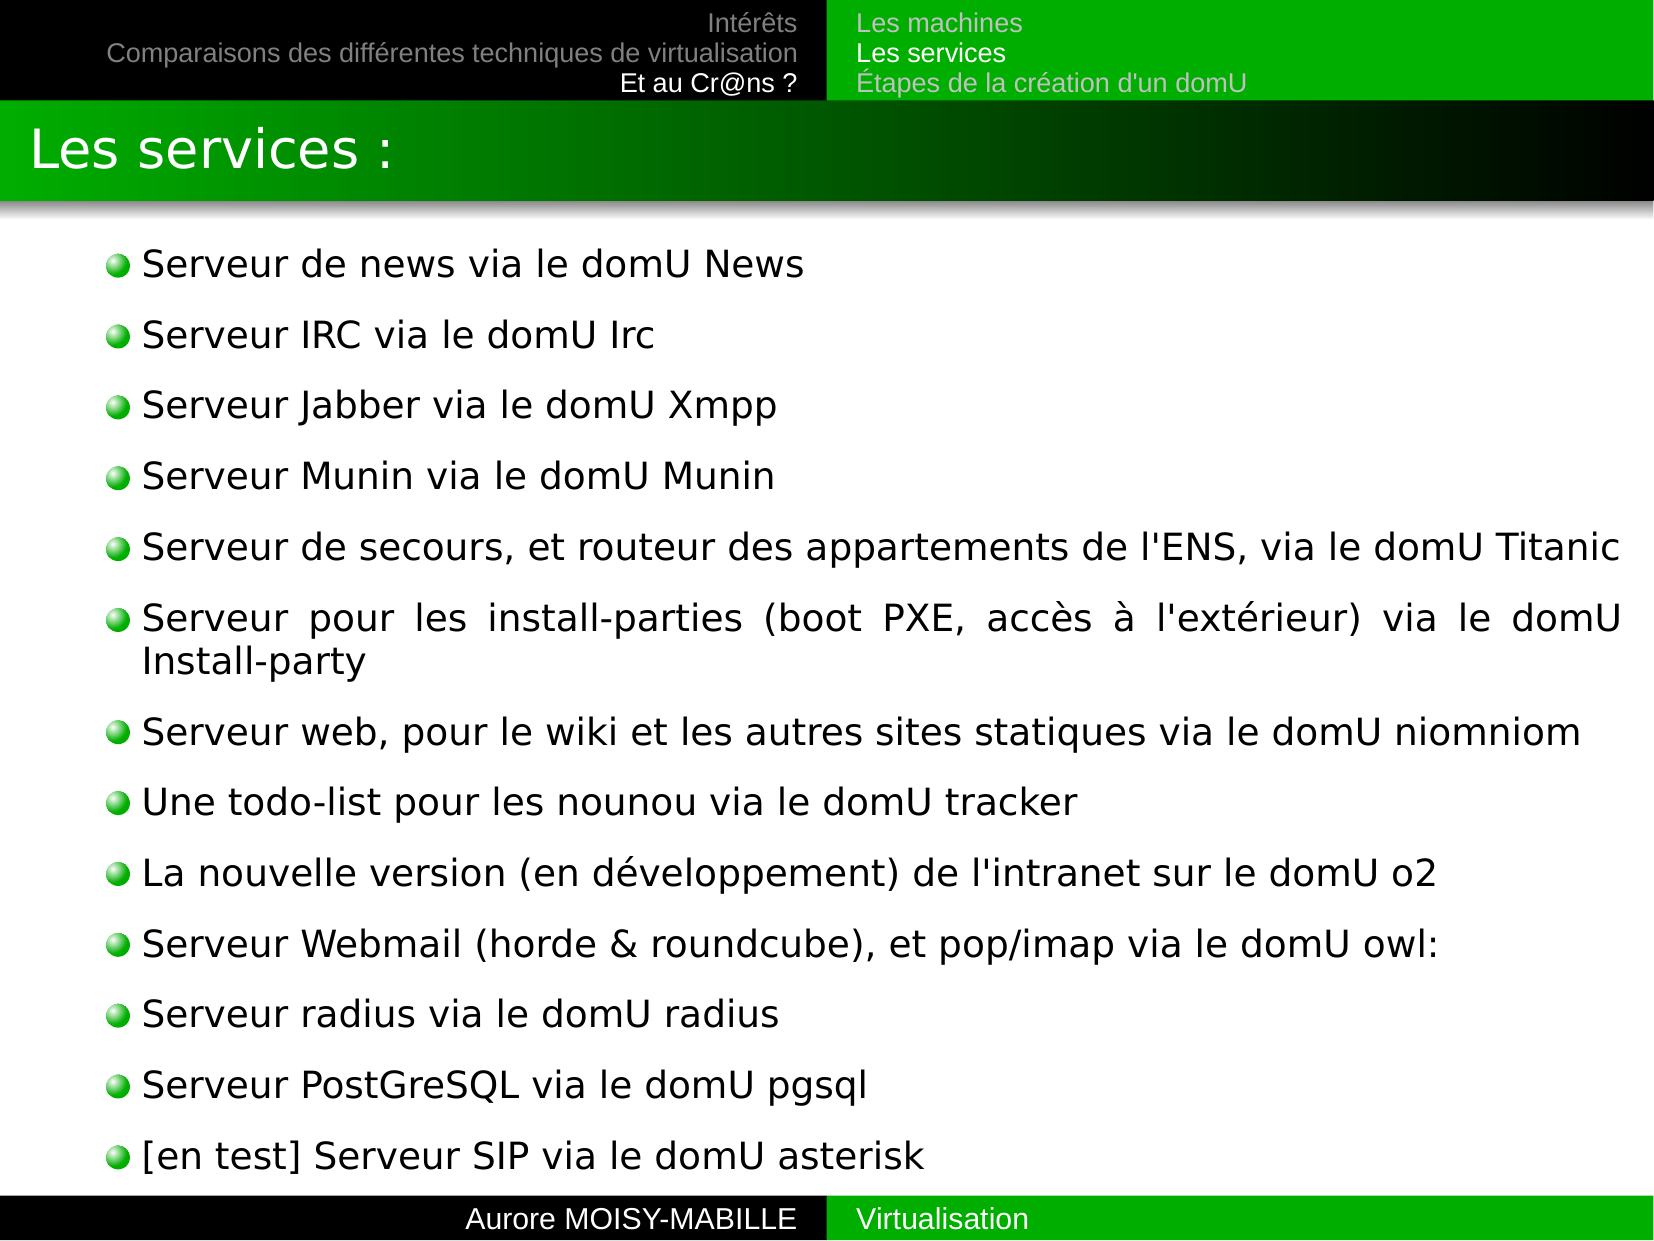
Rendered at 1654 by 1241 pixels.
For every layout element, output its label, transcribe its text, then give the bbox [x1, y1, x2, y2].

text_box [106, 395, 130, 420]
text_box [106, 466, 130, 491]
text_box Les machines Les services Étapes de la création d'un domU [856, 7, 1654, 99]
text_box Intérêts Comparaisons des différentes techniques de virtualisation Et au Cr@ns ? [0, 7, 798, 99]
text_box Les services : [29, 118, 1654, 184]
text_box [0, 0, 1654, 219]
text_box [106, 537, 130, 562]
text_box [106, 1074, 130, 1099]
text_box [106, 862, 130, 886]
text_box Serveur de news via le domU News Serveur IRC via le domU Irc Serveur Jabber via le domU Xmpp Serveur Munin via le domU Munin Serveur de secours, et routeur des appartements de l'ENS, via le domU Titanic Serveur pour les install-parties (boot PXE, accès à l'extérieur) via le domU Install-party Serveur web, pour le wiki et les autres sites statiques via le domU niomniom Une todo-list pour les nounou via le domU tracker La nouvelle version (en développement) de l'intranet sur le domU o2 Serveur Webmail (horde & roundcube), et pop/imap via le domU owl: Serveur radius via le domU radius Serveur PostGreSQL via le domU pgsql [en test] Serveur SIP via le domU asterisk [141, 242, 1625, 1179]
text_box [106, 253, 130, 278]
text_box [0, 1195, 1654, 1241]
text_box [106, 324, 130, 349]
text_box [106, 720, 130, 745]
text_box [106, 1003, 130, 1028]
text_box Aurore MOISY-MABILLE [0, 1202, 798, 1238]
text_box Virtualisation [856, 1202, 1654, 1238]
text_box [106, 608, 130, 632]
text_box [106, 933, 130, 957]
text_box [106, 791, 130, 816]
text_box [106, 1145, 130, 1170]
